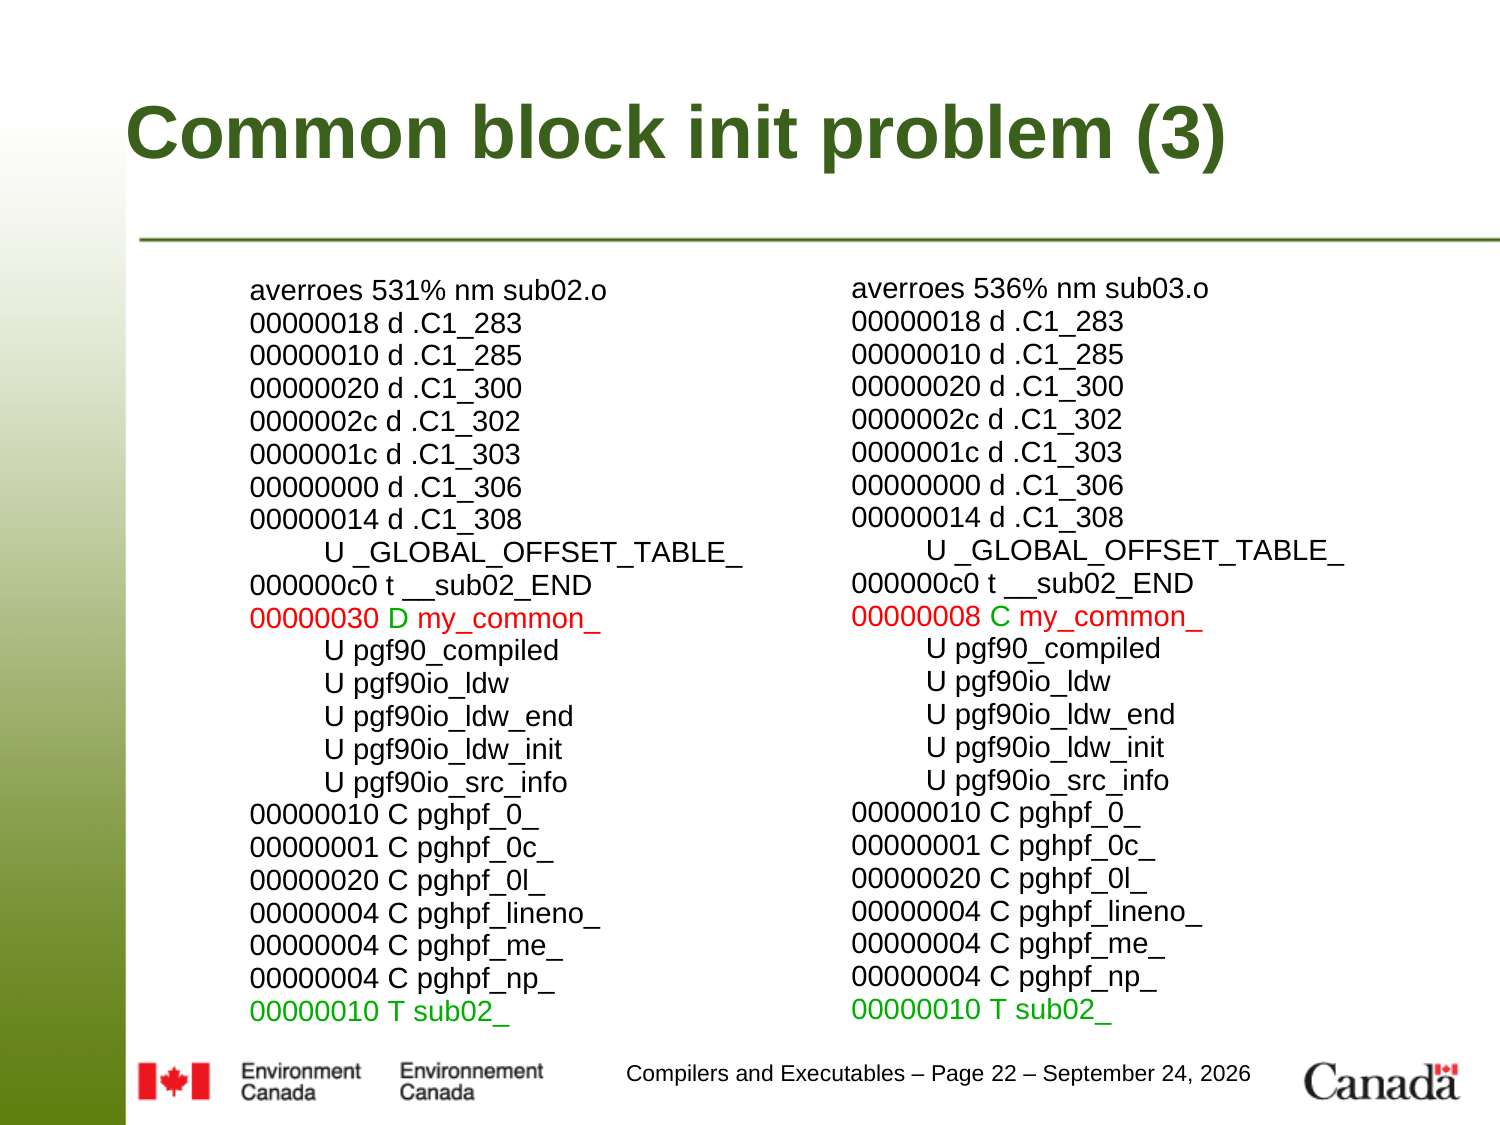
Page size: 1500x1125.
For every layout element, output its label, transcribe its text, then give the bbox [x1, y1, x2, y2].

title Common block init problem (3) [125, 52, 1463, 213]
text_box averroes 536% nm sub03.o 00000018 d .C1_283 00000010 d .C1_285 00000020 d .C1_300 0000002c d .C1_302 0000001c d .C1_303 00000000 d .C1_306 00000014 d .C1_308 U _GLOBAL_OFFSET_TABLE_ 000000c0 t __sub02_END 00000008 C my_common_ U pgf90_compiled U pgf90io_ldw U pgf90io_ldw_end U pgf90io_ldw_init U pgf90io_src_info 00000010 C pghpf_0_ 00000001 C pghpf_0c_ 00000020 C pghpf_0l_ 00000004 C pghpf_lineno_ 00000004 C pghpf_me_ 00000004 C pghpf_np_ 00000010 T sub02_ [836, 264, 1381, 1041]
text_box averroes 531% nm sub02.o 00000018 d .C1_283 00000010 d .C1_285 00000020 d .C1_300 0000002c d .C1_302 0000001c d .C1_303 00000000 d .C1_306 00000014 d .C1_308 U _GLOBAL_OFFSET_TABLE_ 000000c0 t __sub02_END 00000030 D my_common_ U pgf90_compiled U pgf90io_ldw U pgf90io_ldw_end U pgf90io_ldw_init U pgf90io_src_info 00000010 C pghpf_0_ 00000001 C pghpf_0c_ 00000020 C pghpf_0l_ 00000004 C pghpf_lineno_ 00000004 C pghpf_me_ 00000004 C pghpf_np_ 00000010 T sub02_ [234, 266, 763, 1041]
picture [0, 0, 1500, 1125]
